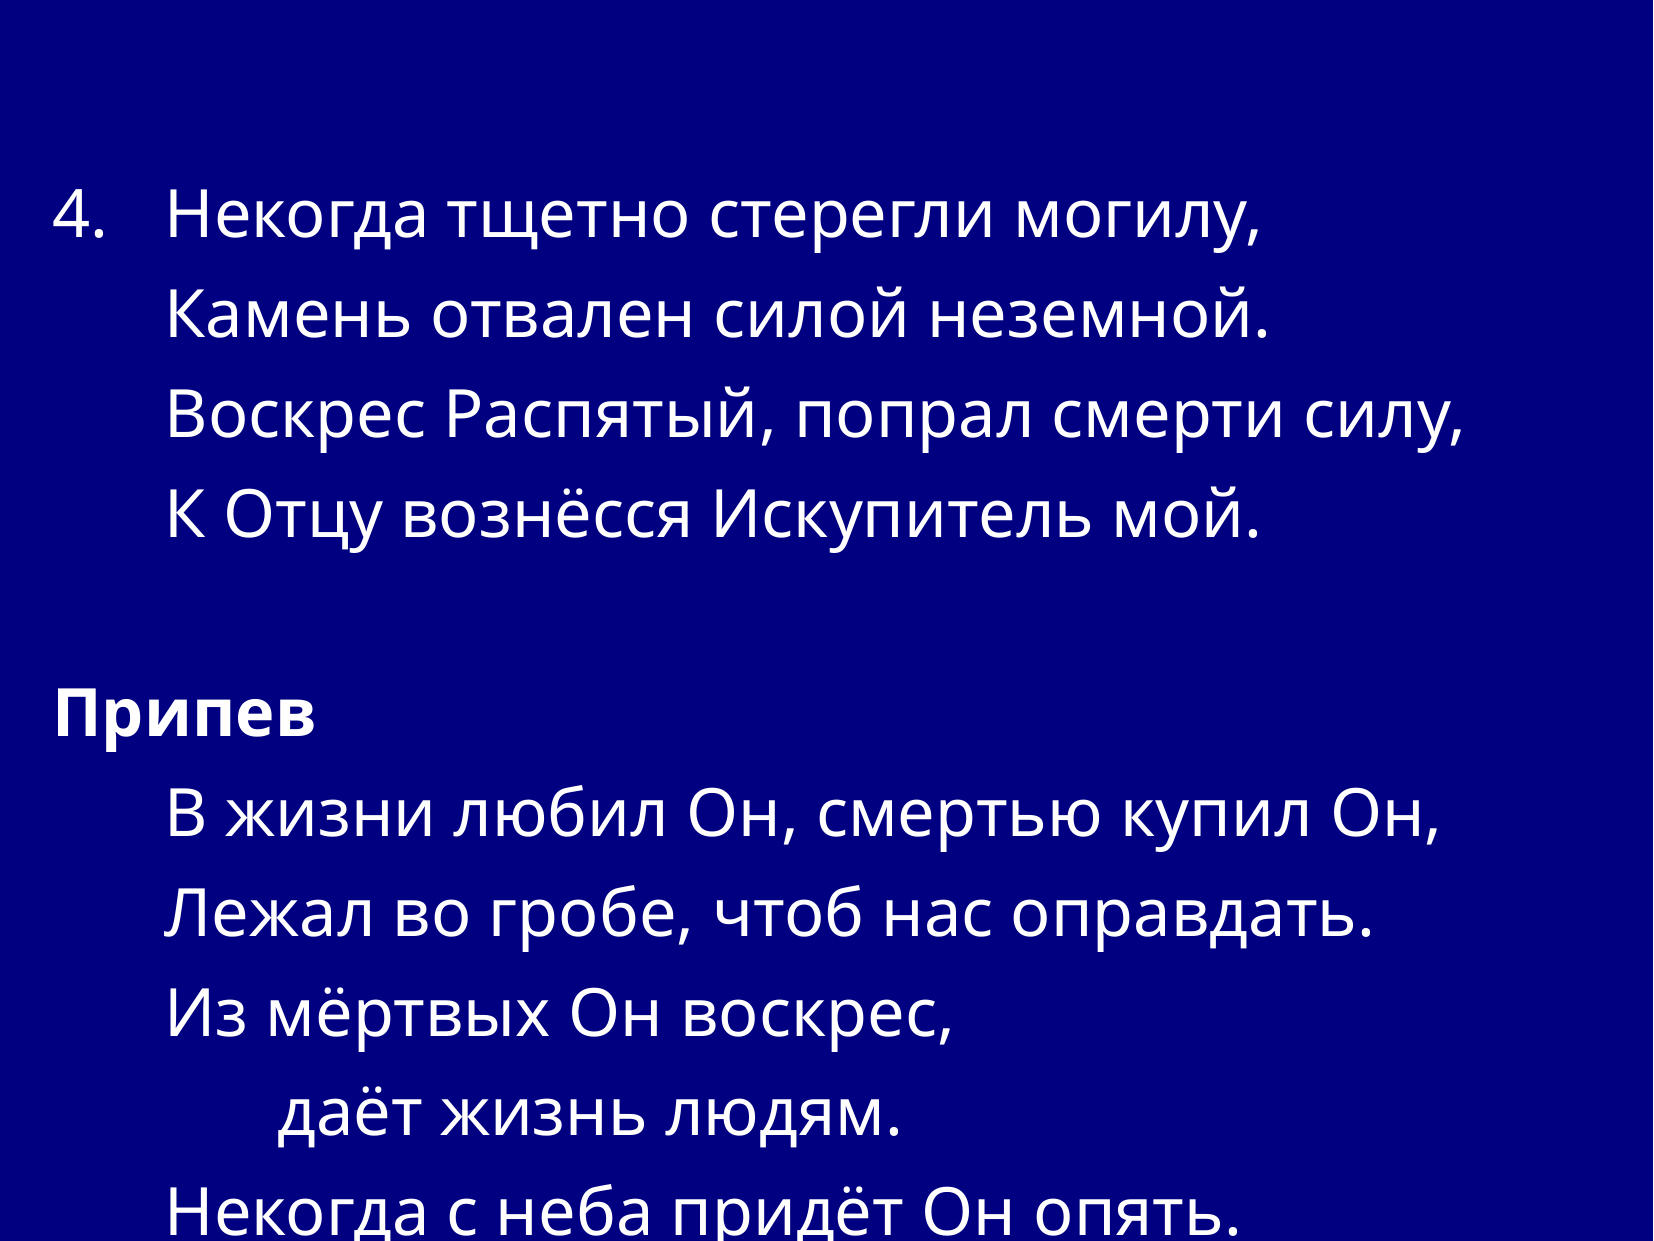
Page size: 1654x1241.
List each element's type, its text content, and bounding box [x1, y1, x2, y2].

text_box 4. Некогда тщетно стерегли могилу, Камень отвален силой неземной. Воскрес Распятый, попрал смерти силу, К Отцу вознёсся Искупитель мой. Припев В жизни любил Он, смертью купил Он, Лежал во гробе, чтоб нас оправдать. Из мёртвых Он воскрес, даёт жизнь людям. Некогда с неба придёт Он опять. [37, 150, 1651, 1163]
